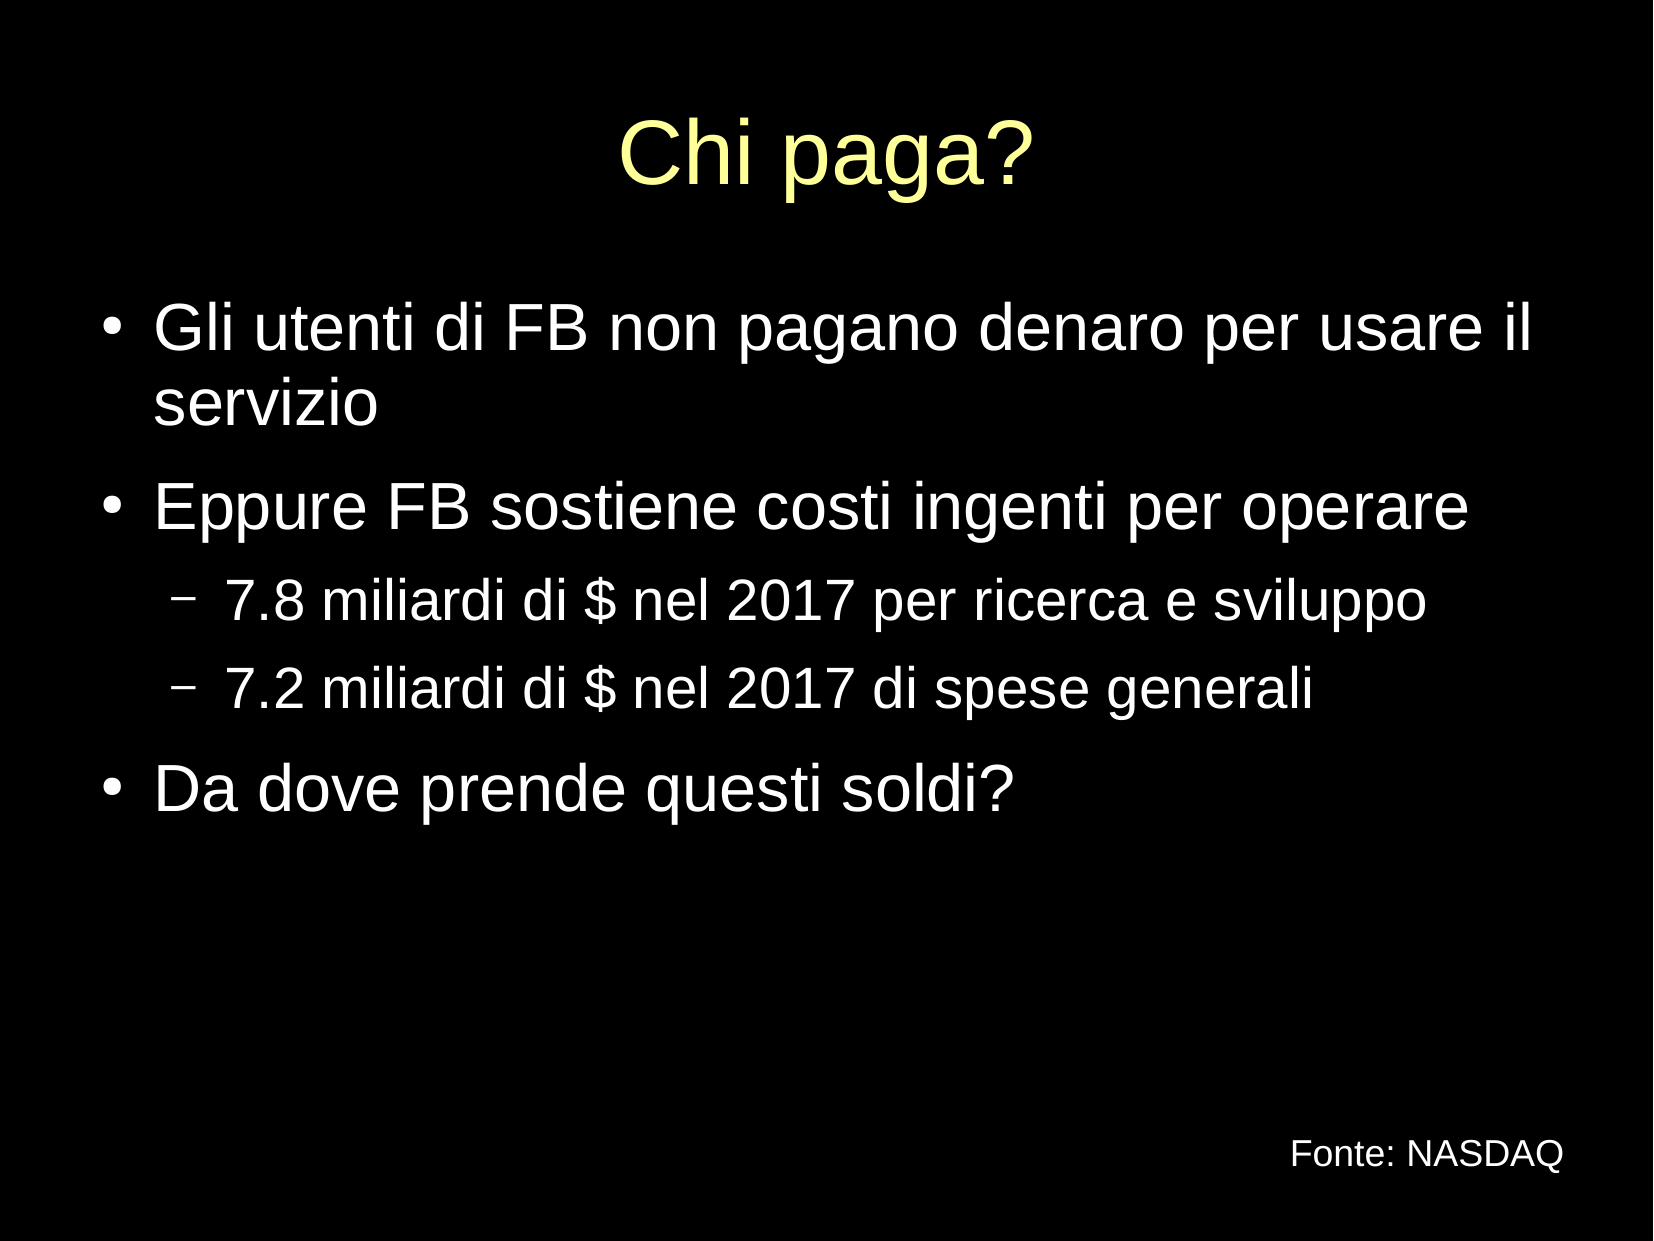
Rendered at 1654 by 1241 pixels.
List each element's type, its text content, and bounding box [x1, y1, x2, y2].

text_box Fonte: NASDAQ [1275, 1125, 1613, 1182]
list Gli utenti di FB non pagano denaro per usare il servizio Eppure FB sostiene costi ingenti per operare 7.8 miliardi di $ nel 2017 per ricerca e sviluppo 7.2 miliardi di $ nel 2017 di spese generali Da dove prende questi soldi? [82, 290, 1571, 1126]
title Chi paga? [82, 49, 1571, 257]
